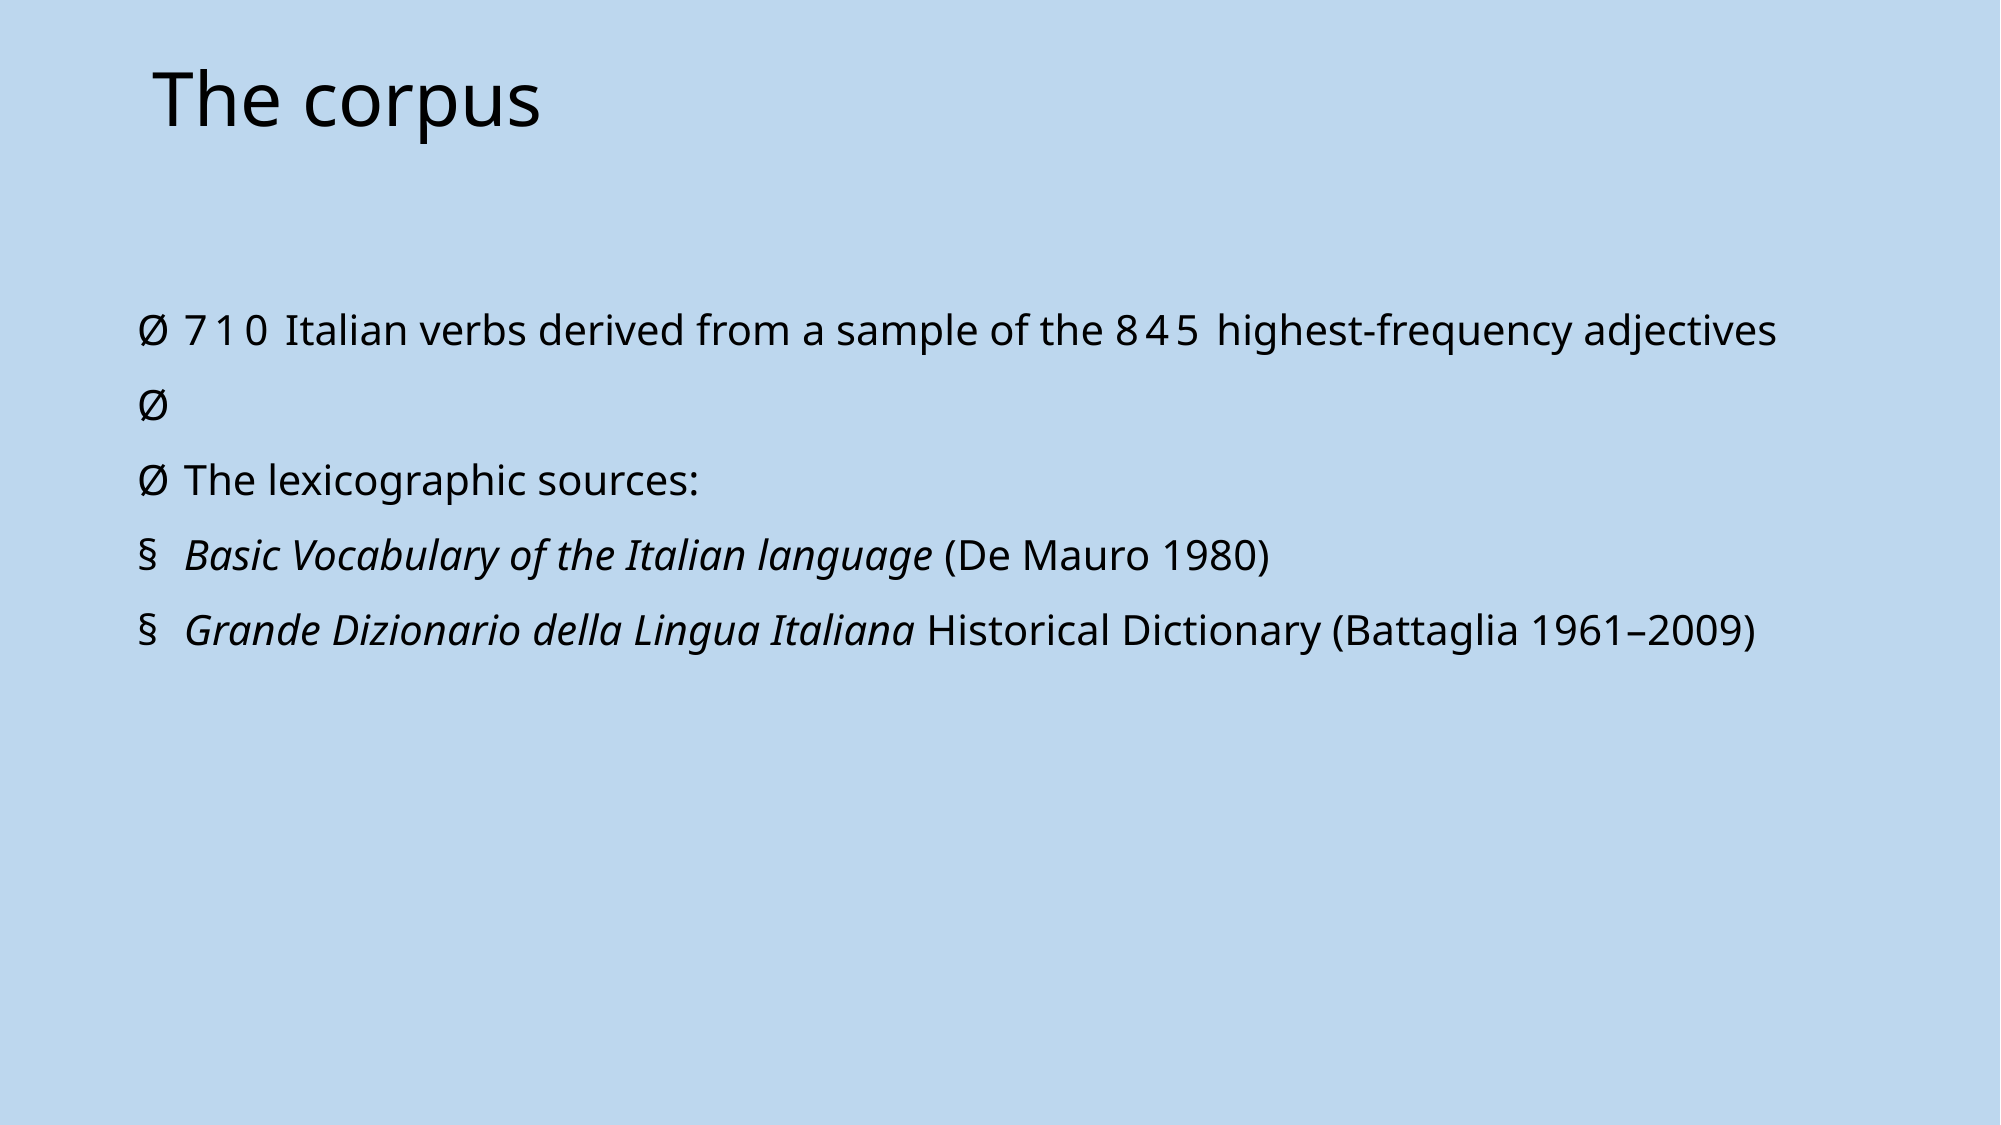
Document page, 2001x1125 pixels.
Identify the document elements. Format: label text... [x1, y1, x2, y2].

text_box 710 Italian verbs derived from a sample of the 845 highest-frequency adjectives The lexicographic sources: Basic Vocabulary of the Italian language (De Mauro 1980) Grande Dizionario della Lingua Italiana Historical Dictionary (Battaglia 1961–2009) [122, 271, 1848, 879]
text_box The corpus [137, 54, 1863, 272]
